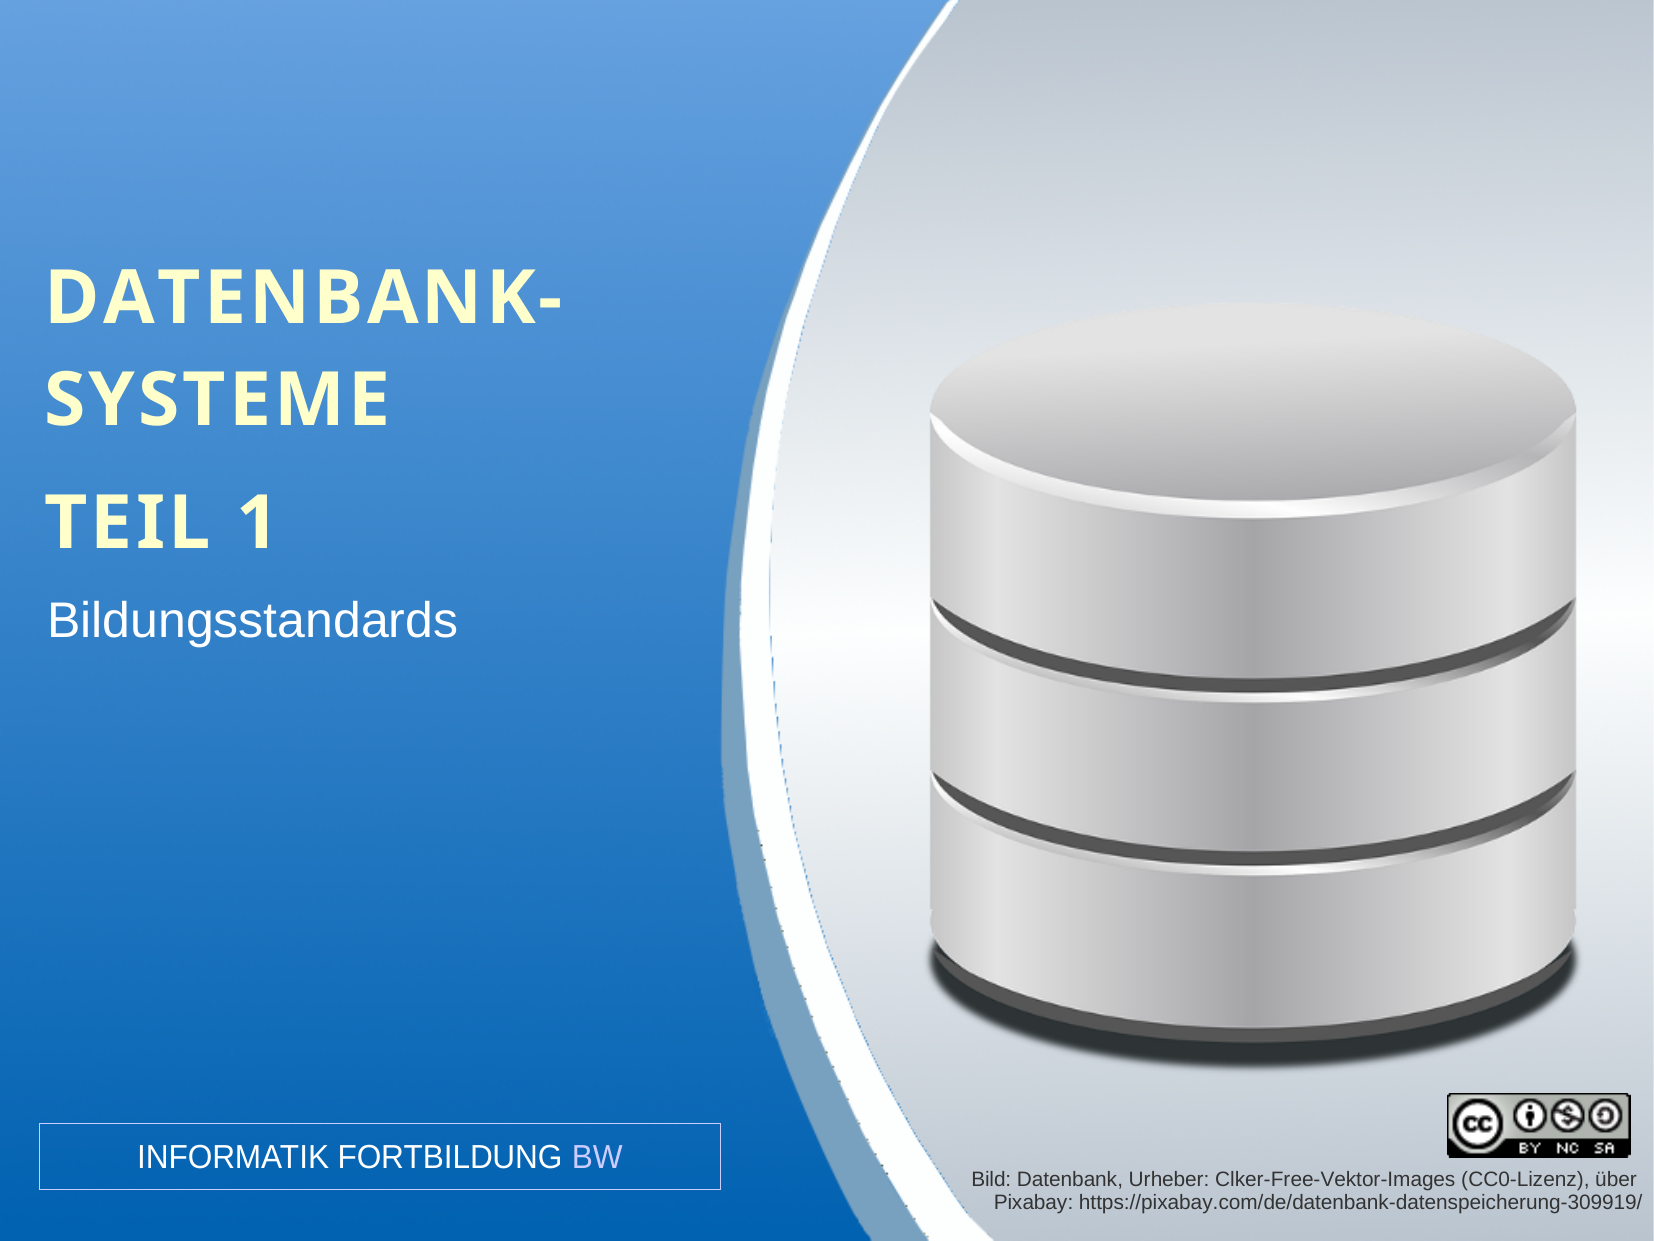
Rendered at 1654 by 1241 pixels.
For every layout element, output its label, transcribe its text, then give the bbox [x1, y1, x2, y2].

text_box Datenbank-systeme Teil 1 [44, 243, 890, 536]
text_box Bildungsstandards [32, 584, 685, 768]
text_box INFORMATIK FORTBILDUNG BW [39, 1123, 721, 1190]
picture [0, 0, 1654, 1241]
text_box Bild: Datenbank, Urheber: Clker-Free-Vektor-Images (CC0-Lizenz), über Pixabay: https://pixabay.com/de/datenbank-datenspeicherung-309919/ [971, 1167, 1654, 1241]
